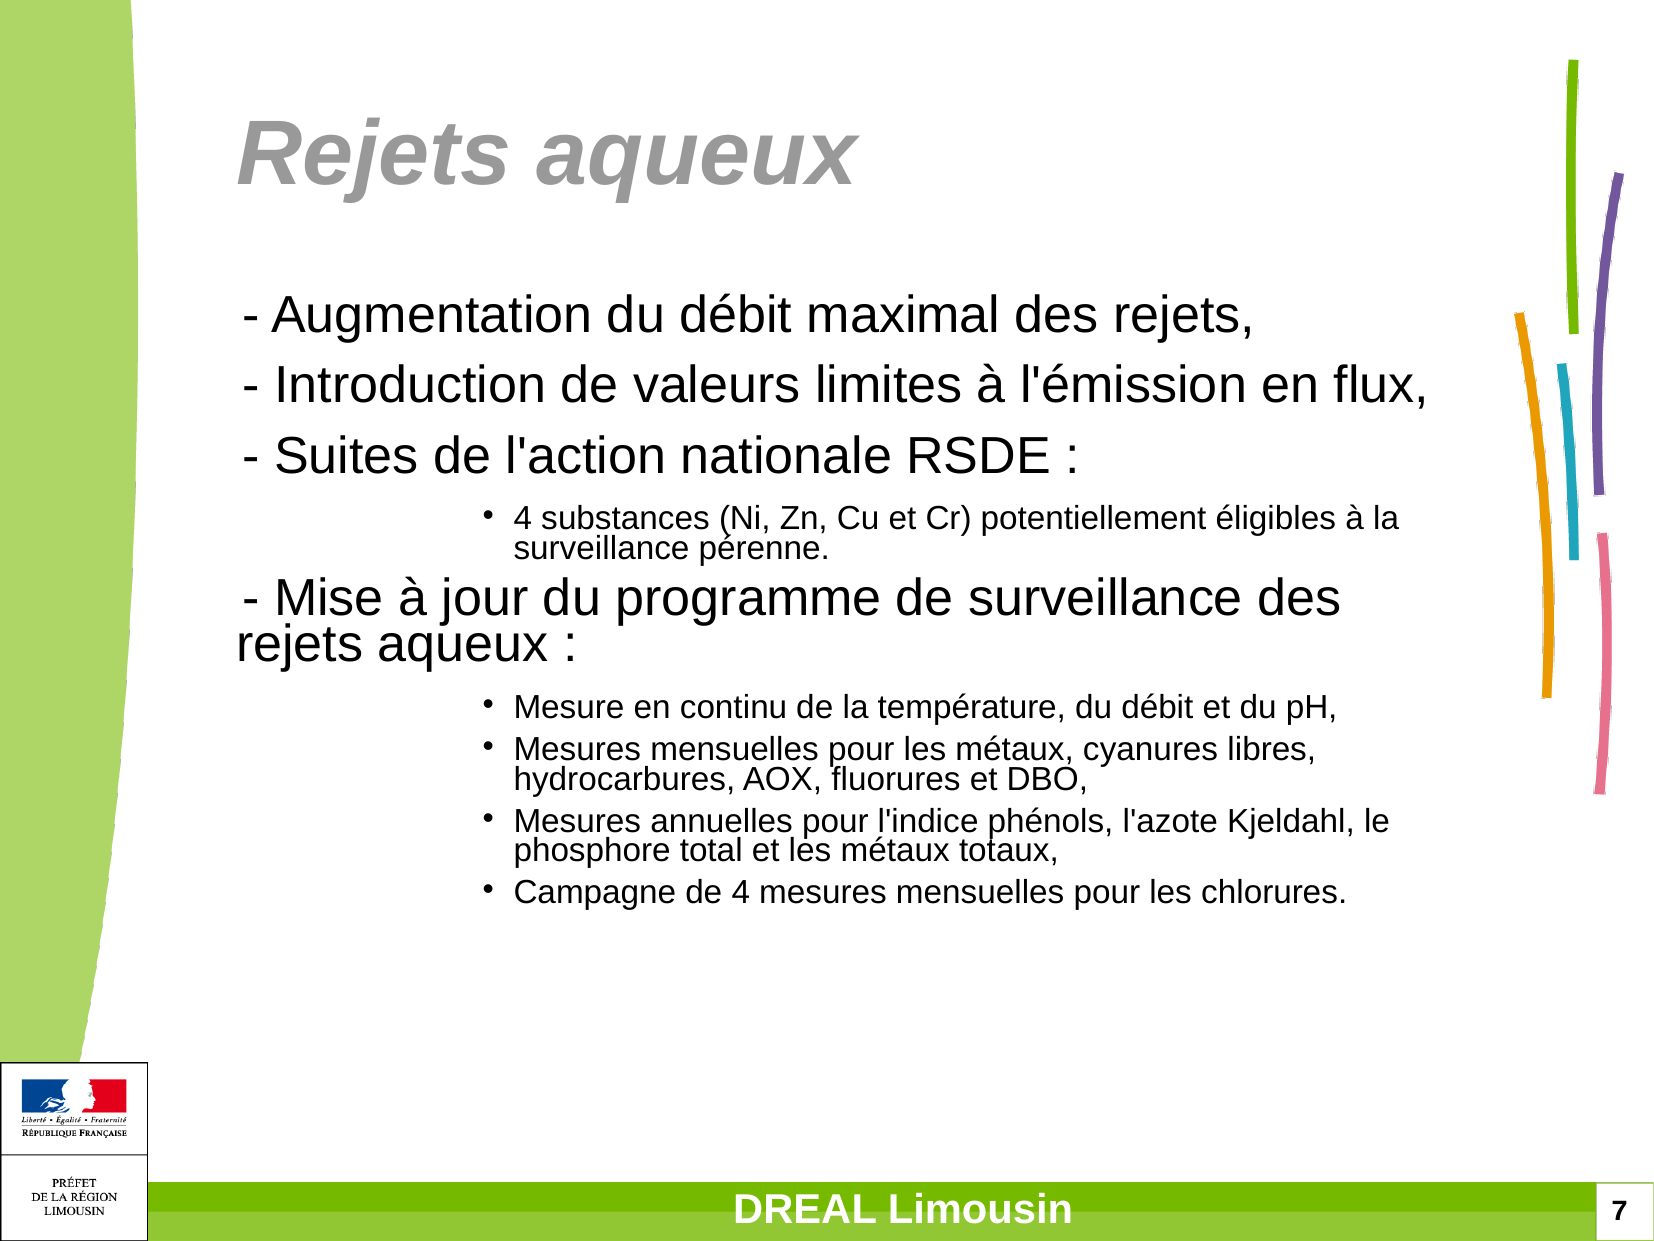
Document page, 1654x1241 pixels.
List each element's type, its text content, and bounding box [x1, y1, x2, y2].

list - Augmentation du débit maximal des rejets, - Introduction de valeurs limites à l'émission en flux, - Suites de l'action nationale RSDE : 4 substances (Ni, Zn, Cu et Cr) potentiellement éligibles à la surveillance pérenne. - Mise à jour du programme de surveillance des rejets aqueux : Mesure en continu de la température, du débit et du pH, Mesures mensuelles pour les métaux, cyanures libres, hydrocarbures, AOX, fluorures et DBO, Mesures annuelles pour l'indice phénols, l'azote Kjeldahl, le phosphore total et les métaux totaux, Campagne de 4 mesures mensuelles pour les chlorures. [236, 295, 1447, 1104]
picture [0, 0, 1654, 1241]
title Rejets aqueux [236, 59, 1443, 260]
